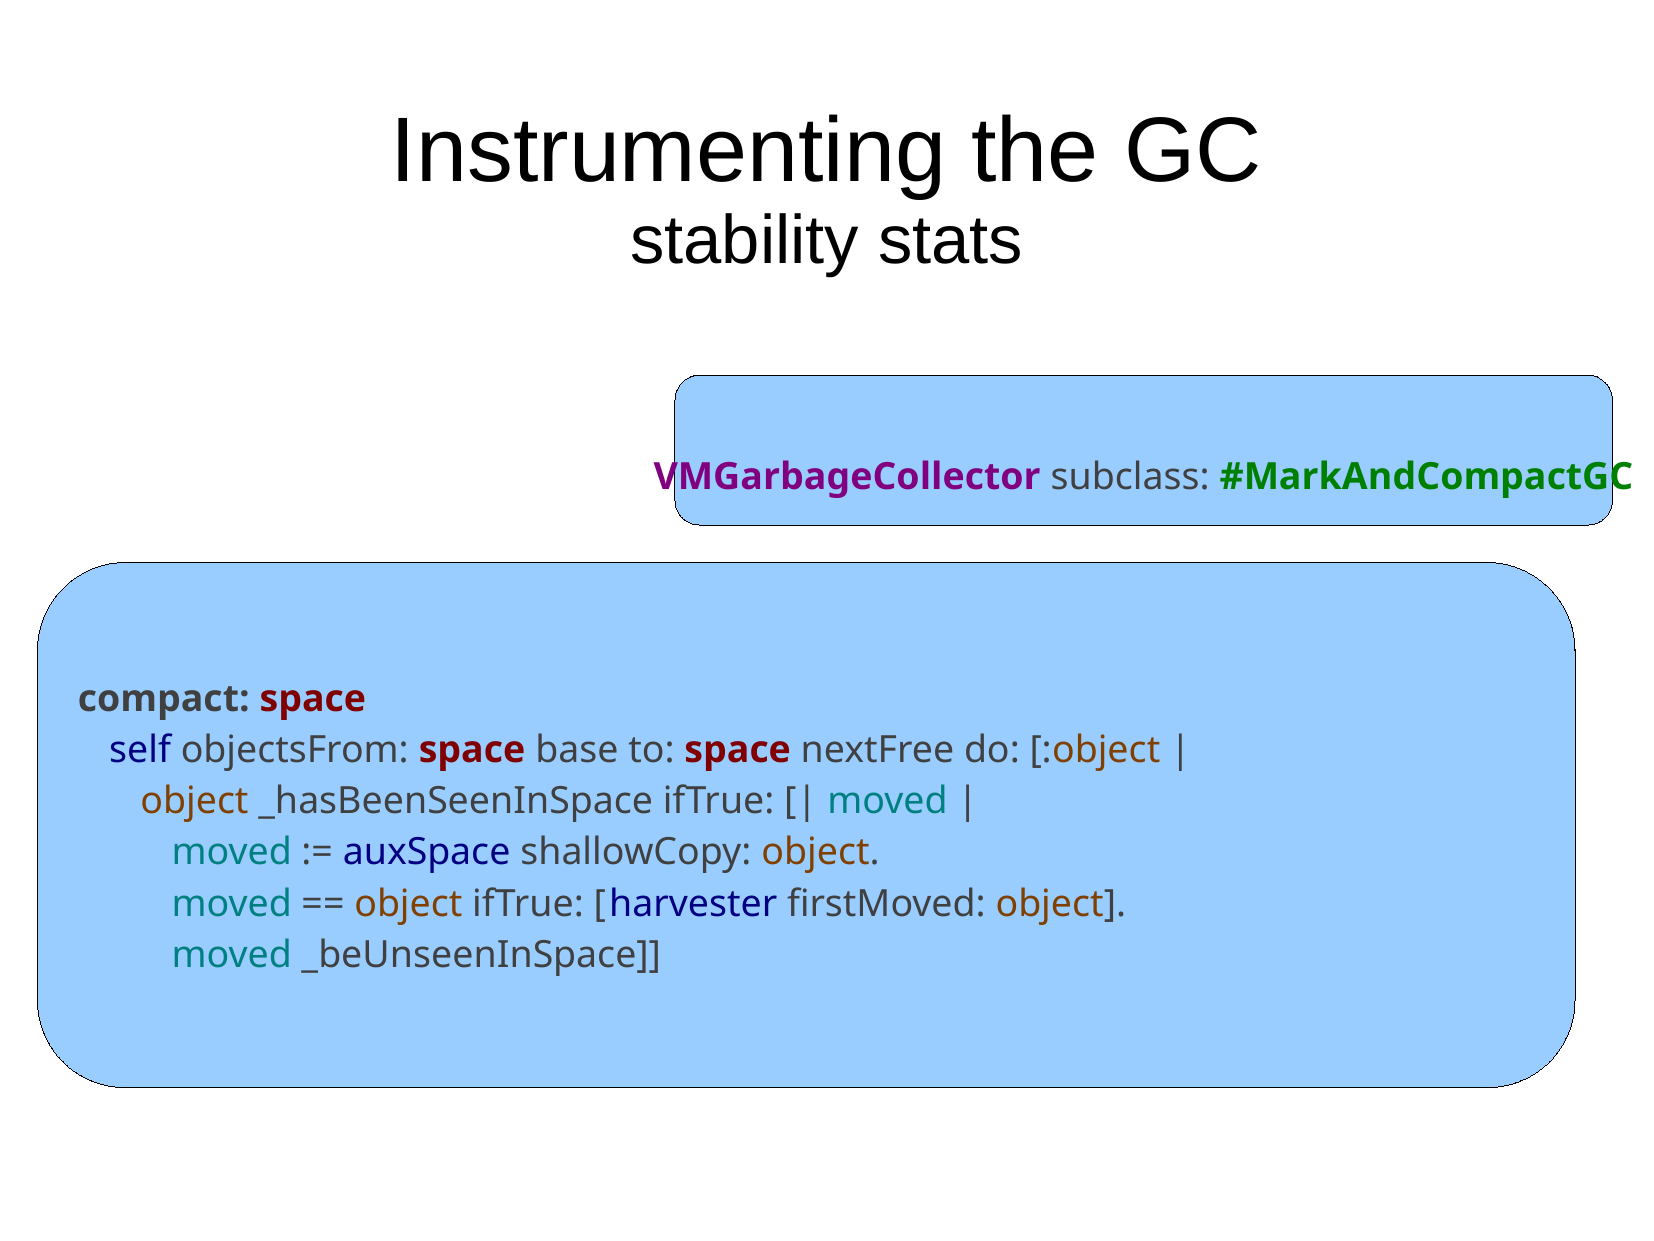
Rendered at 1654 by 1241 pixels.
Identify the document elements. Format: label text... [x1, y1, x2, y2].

text_box compact: space self objectsFrom: space base to: space nextFree do: [:object | object _hasBeenSeenInSpace ifTrue: [| moved | moved := auxSpace shallowCopy: object. moved == object ifTrue: [ harvester firstMoved: object]. moved _beUnseenInSpace]] [37, 562, 1576, 1088]
text_box Instrumenting the GC stability stats [143, 91, 1511, 286]
text_box VMGarbageCollector subclass: #MarkAndCompactGC [674, 375, 1613, 526]
